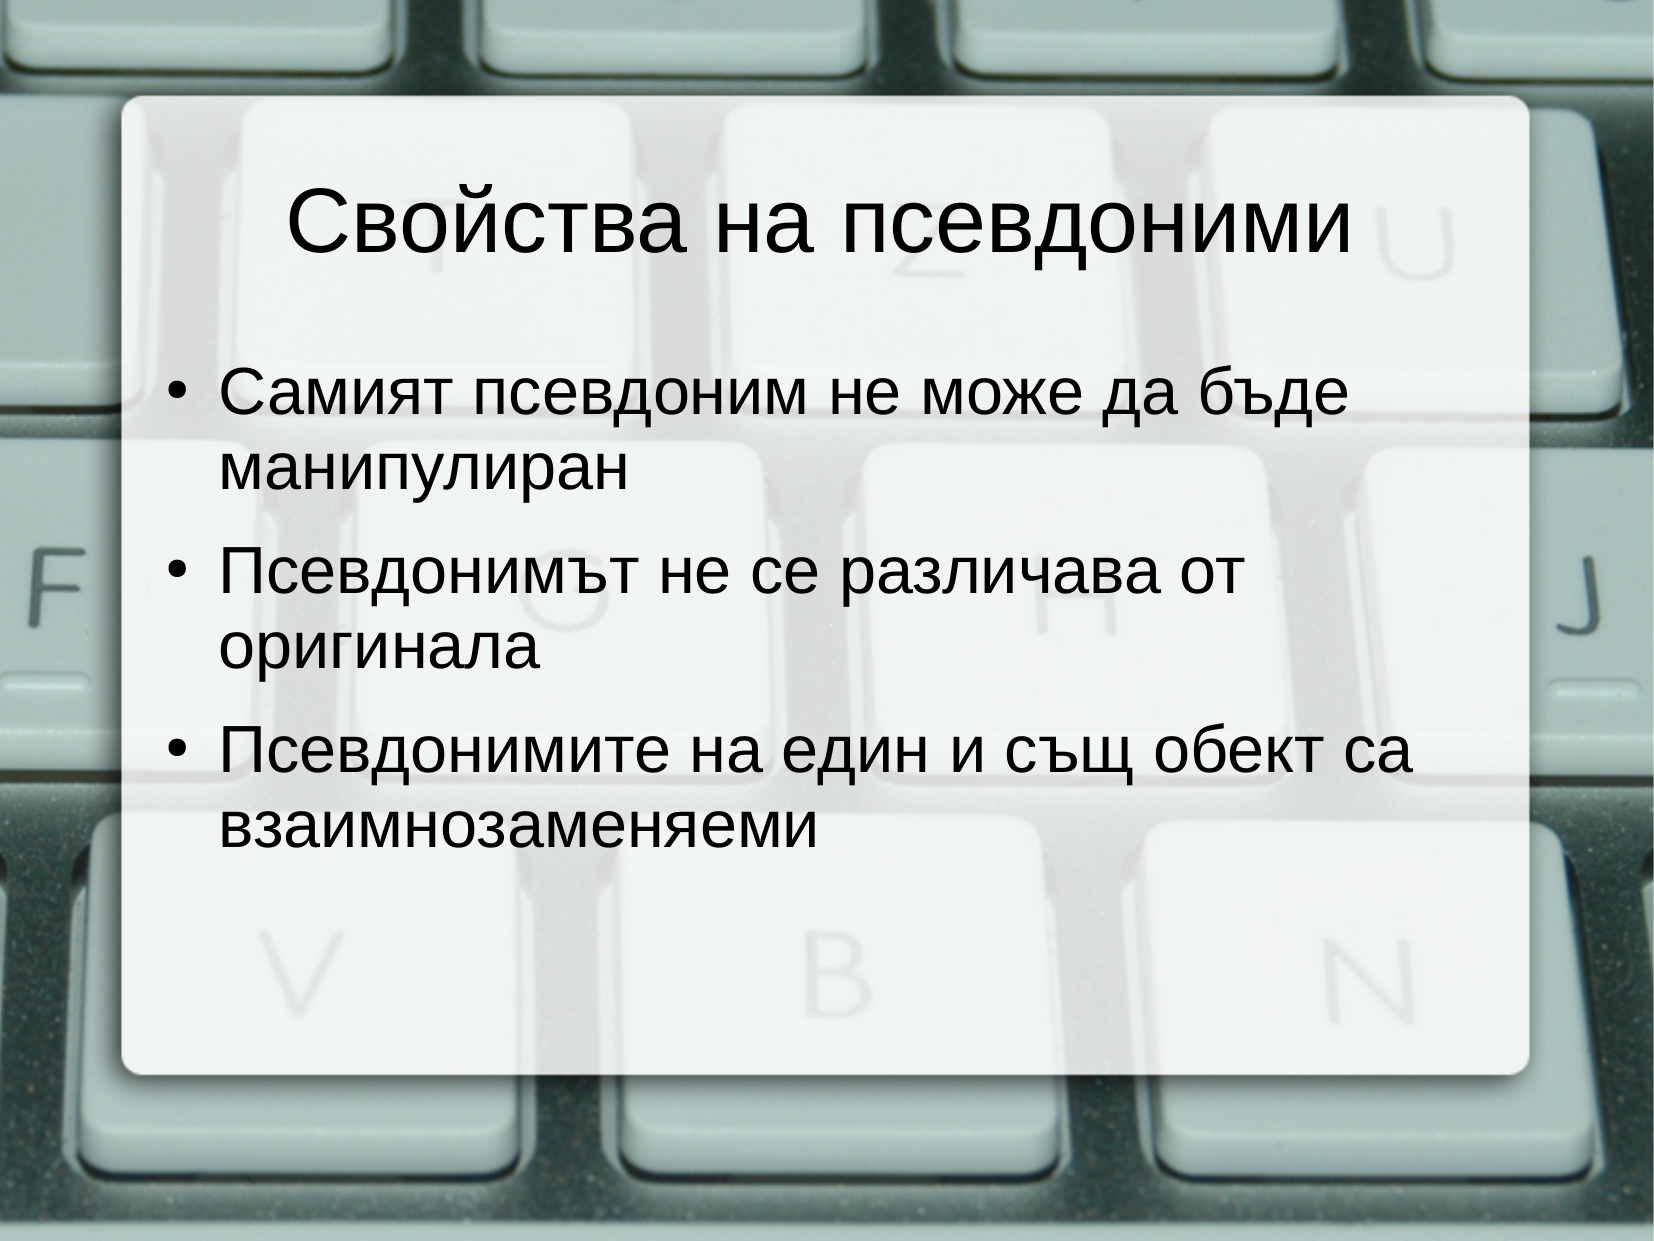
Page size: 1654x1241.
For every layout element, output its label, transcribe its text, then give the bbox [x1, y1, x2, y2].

picture [0, 0, 1654, 1241]
list Самият псевдоним не може да бъде манипулиран Псевдонимът не се различава от оригинала Псевдонимите на един и същ обект са взаимнозаменяеми [147, 354, 1506, 1074]
title Свойства на псевдоними [135, 117, 1506, 325]
